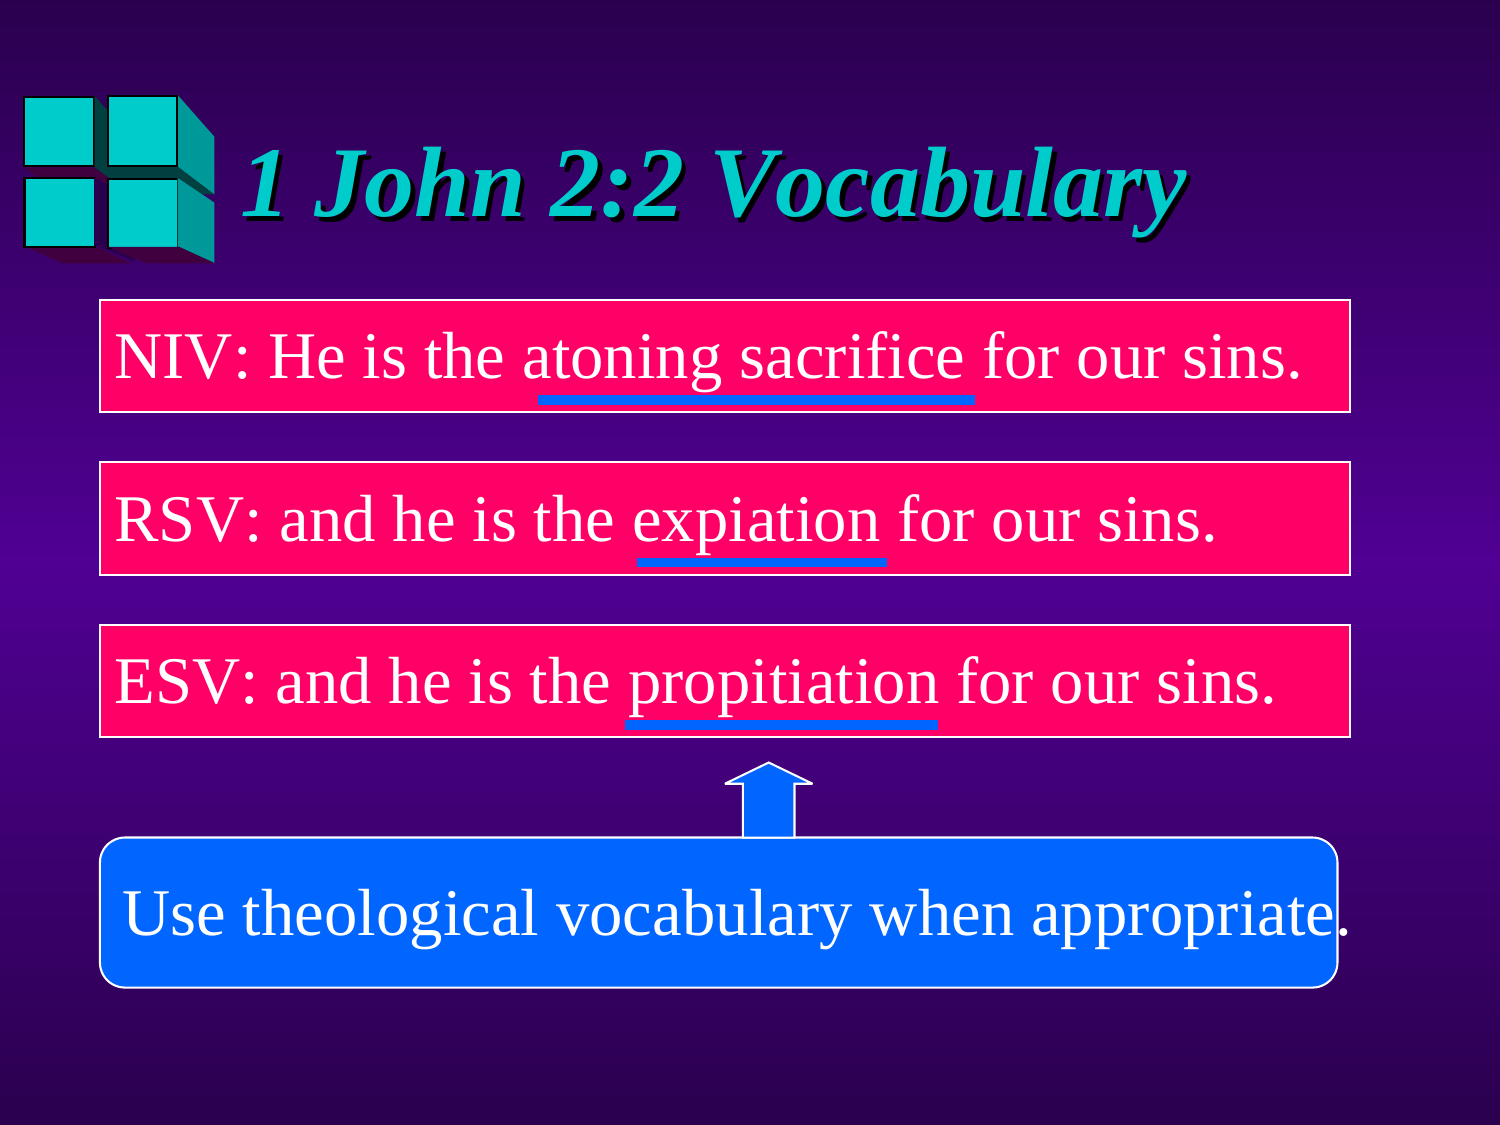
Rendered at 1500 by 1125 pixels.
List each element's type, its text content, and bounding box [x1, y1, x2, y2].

text_box NIV: He is the atoning sacrifice for our sins. [99, 299, 1350, 413]
text_box [724, 762, 813, 838]
text_box ESV: and he is the propitiation for our sins. [99, 624, 1350, 738]
text_box RSV: and he is the expiation for our sins. [99, 462, 1350, 575]
text_box Use theological vocabulary when appropriate. [99, 837, 1338, 988]
title 1 John 2:2 Vocabulary [224, 78, 1388, 288]
